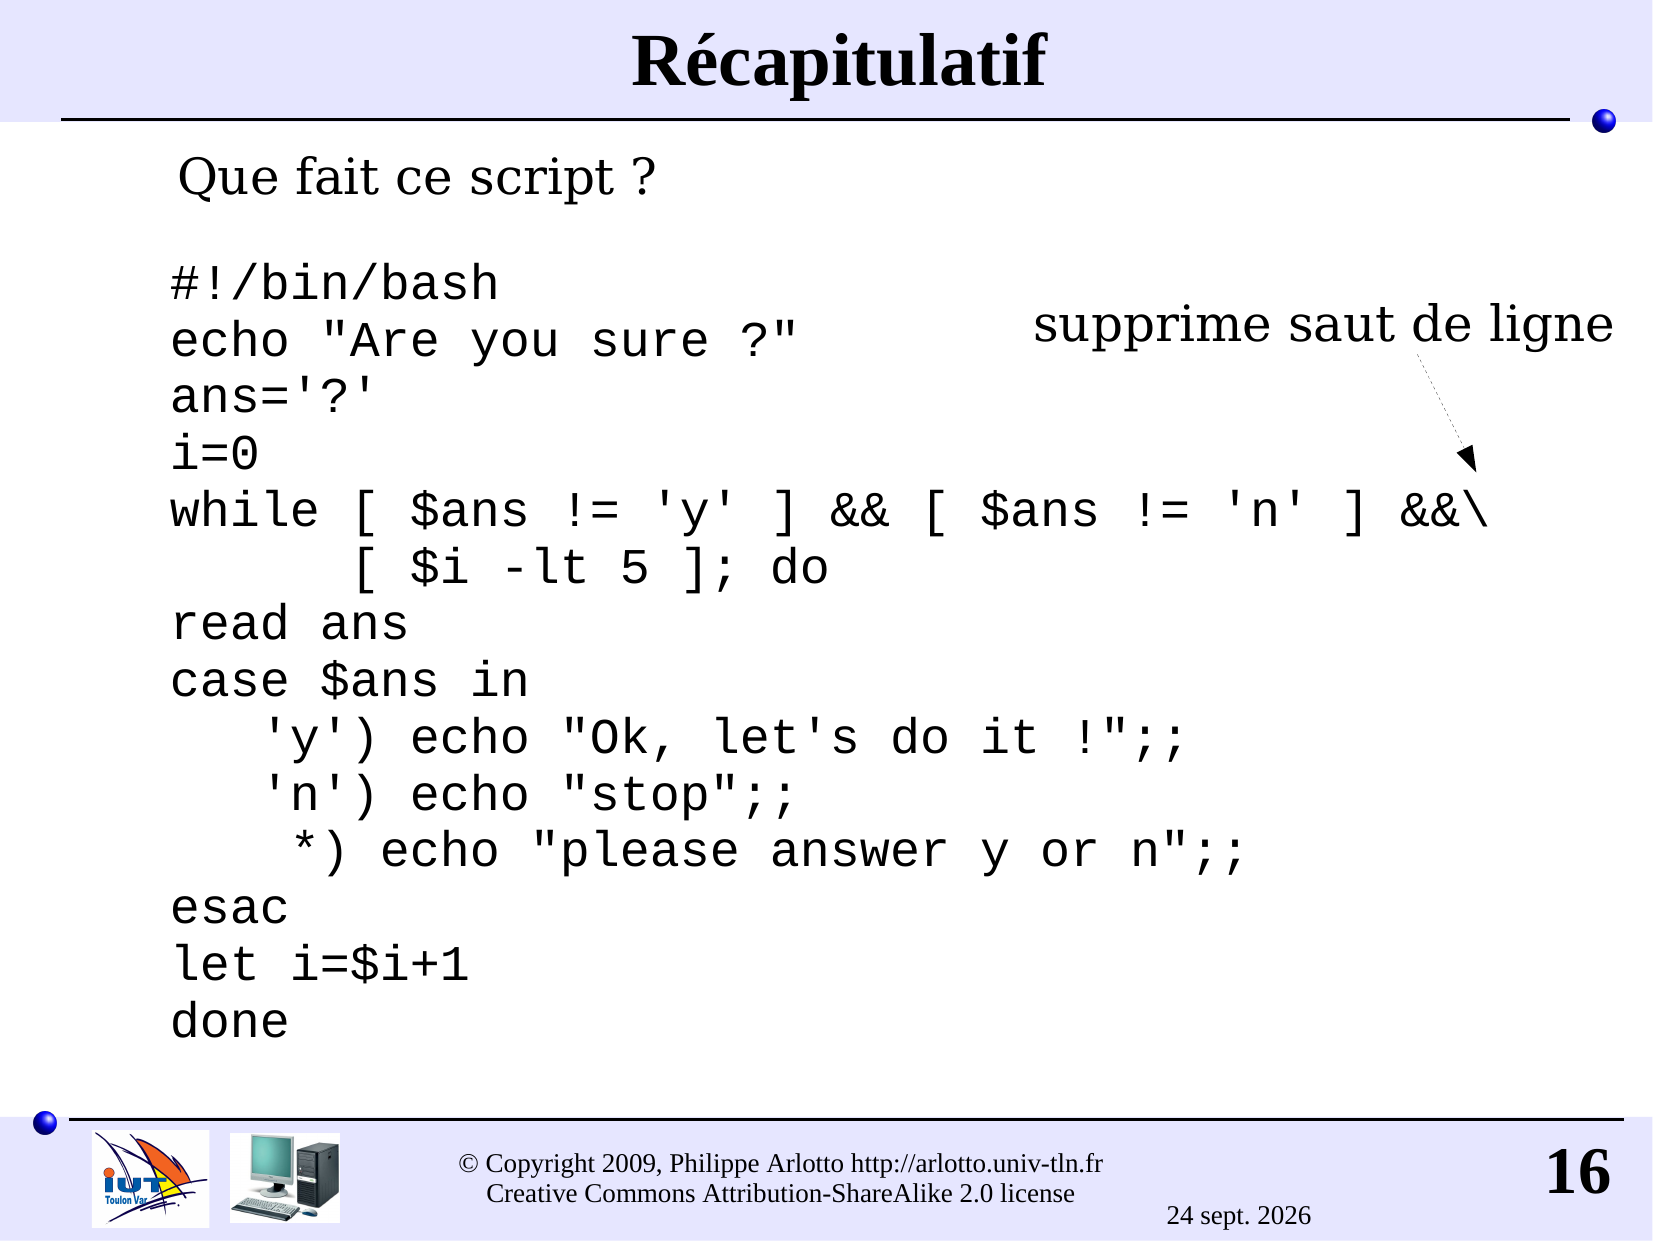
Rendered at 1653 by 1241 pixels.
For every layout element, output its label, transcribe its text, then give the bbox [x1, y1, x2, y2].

picture [230, 1133, 340, 1223]
text_box supprime saut de ligne [1033, 295, 1616, 354]
text_box Que fait ce script ? [177, 147, 659, 206]
text_box #!/bin/bash echo "Are you sure ?" ans='?' i=0 while [ $ans != 'y' ] && [ $ans != 'n' ] &&\ [ $i -lt 5 ]; do read ans case $ans in 'y') echo "Ok, let's do it !";; 'n') echo "stop";; *) echo "please answer y or n";; esac let i=$i+1 done [169, 257, 1490, 1053]
title Récapitulatif [95, 11, 1585, 110]
